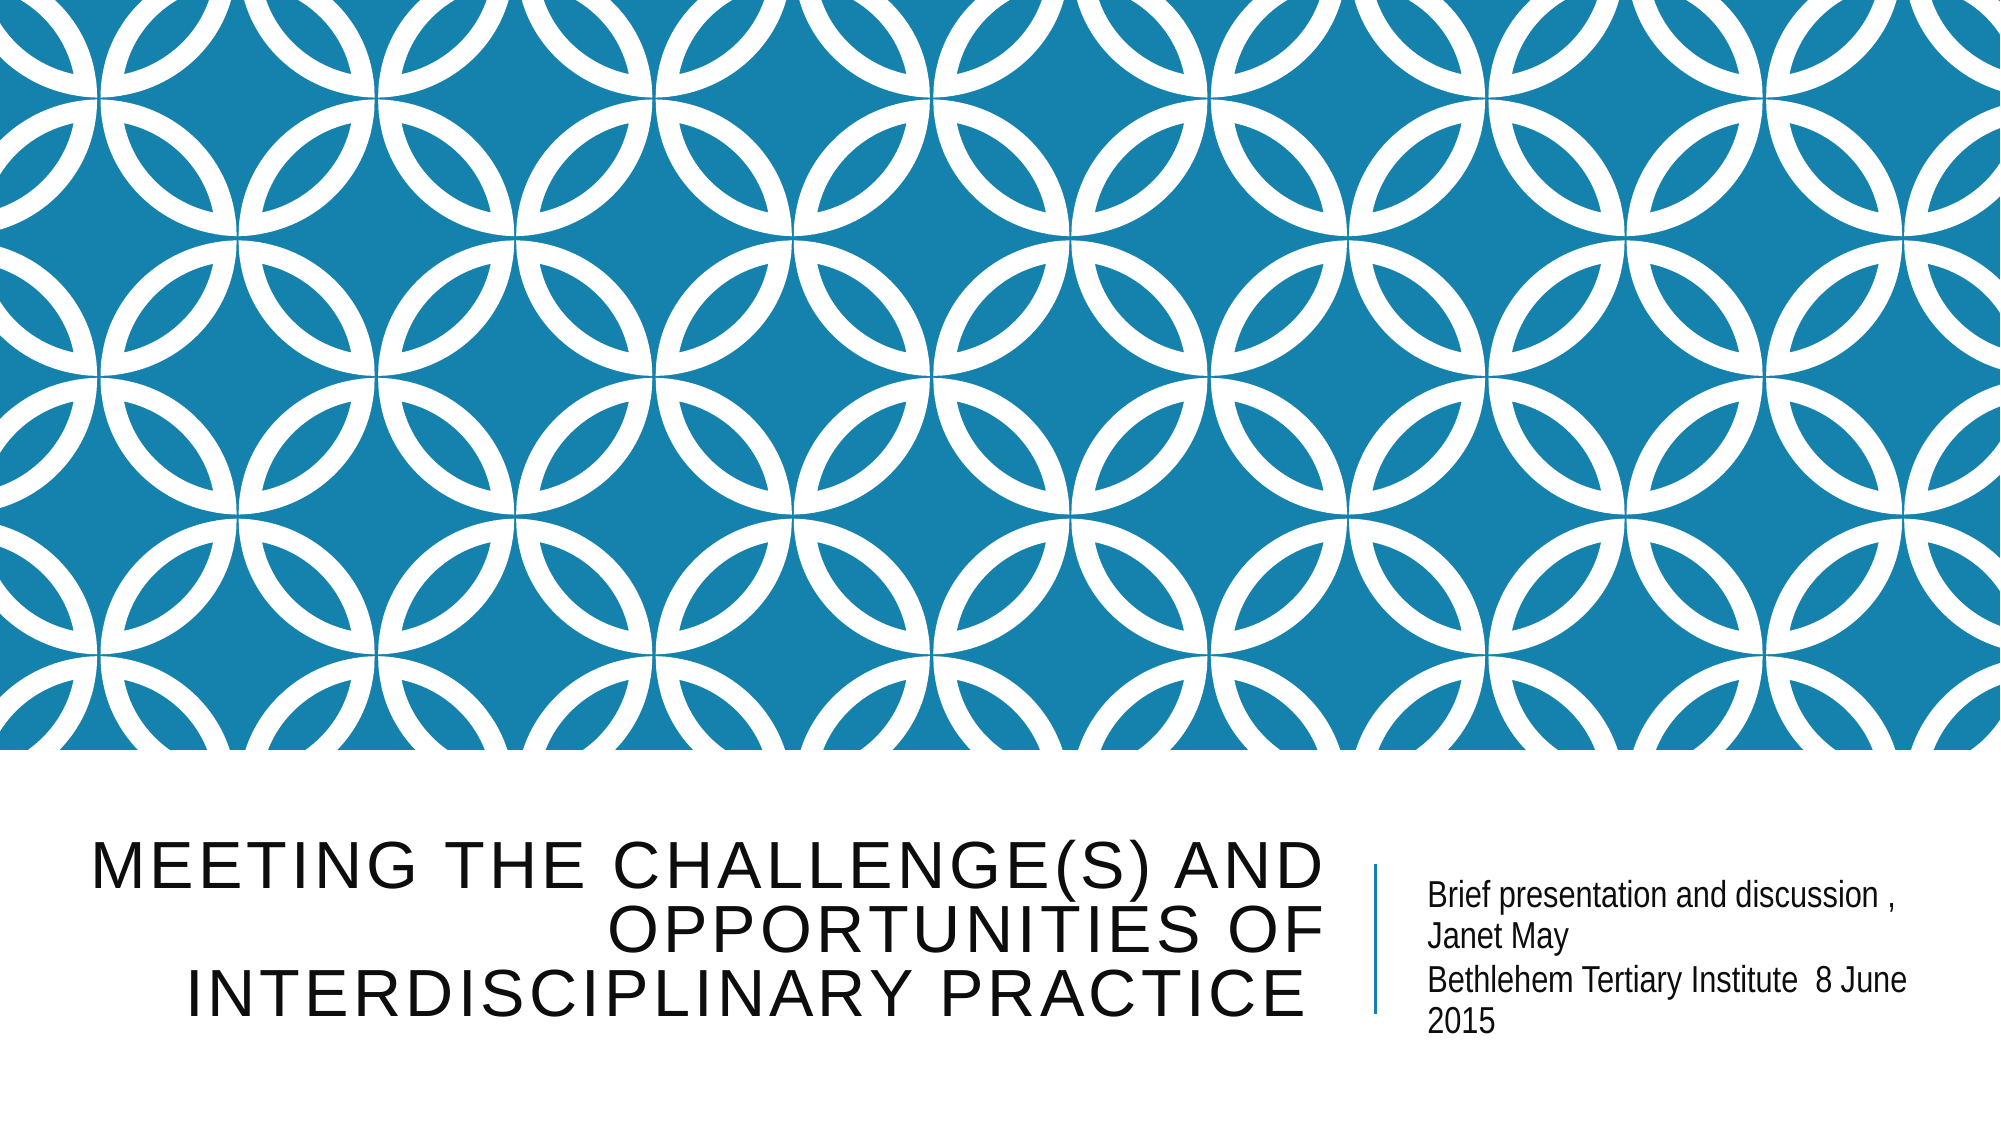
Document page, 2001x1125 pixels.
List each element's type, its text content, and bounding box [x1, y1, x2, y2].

title Meeting the Challenge(s) and Opportunities of Interdisciplinary Practice [75, 813, 1351, 1054]
subtitle Brief presentation and discussion , Janet May Bethlehem Tertiary Institute 8 June 2015 [1412, 813, 1938, 1054]
